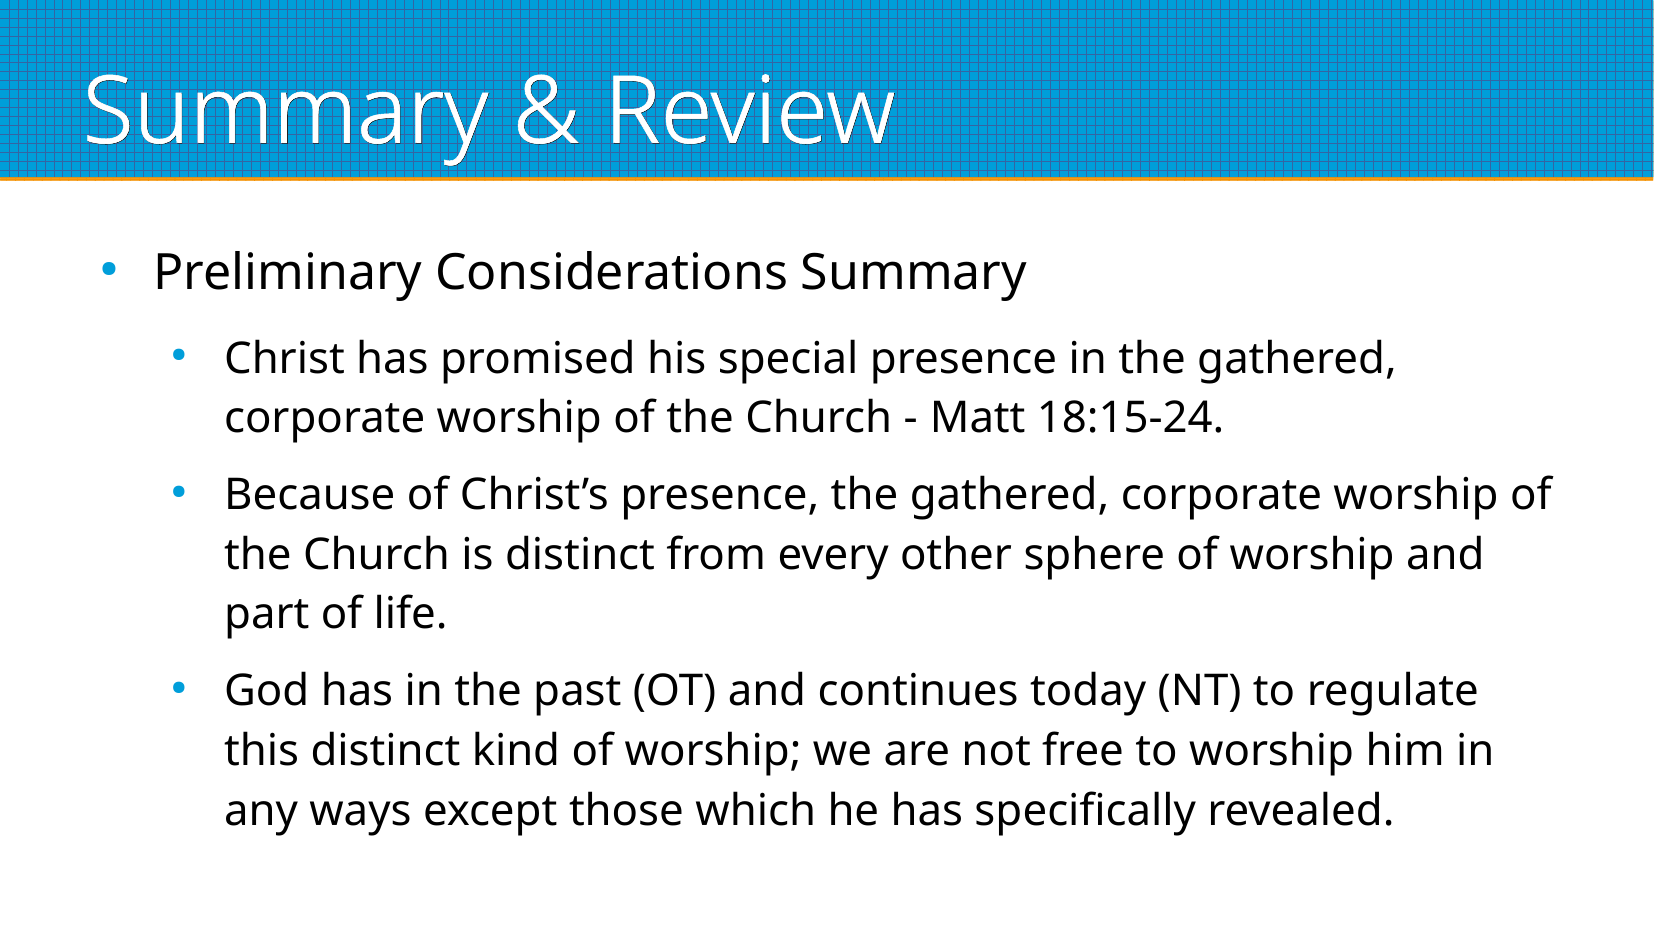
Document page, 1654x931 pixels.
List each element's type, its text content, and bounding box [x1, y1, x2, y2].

title Summary & Review [82, 14, 1571, 171]
list Preliminary Considerations Summary Christ has promised his special presence in the gathered, corporate worship of the Church - Matt 18:15-24. Because of Christ’s presence, the gathered, corporate worship of the Church is distinct from every other sphere of worship and part of life. God has in the past (OT) and continues today (NT) to regulate this distinct kind of worship; we are not free to worship him in any ways except those which he has specifically revealed. [82, 236, 1563, 901]
